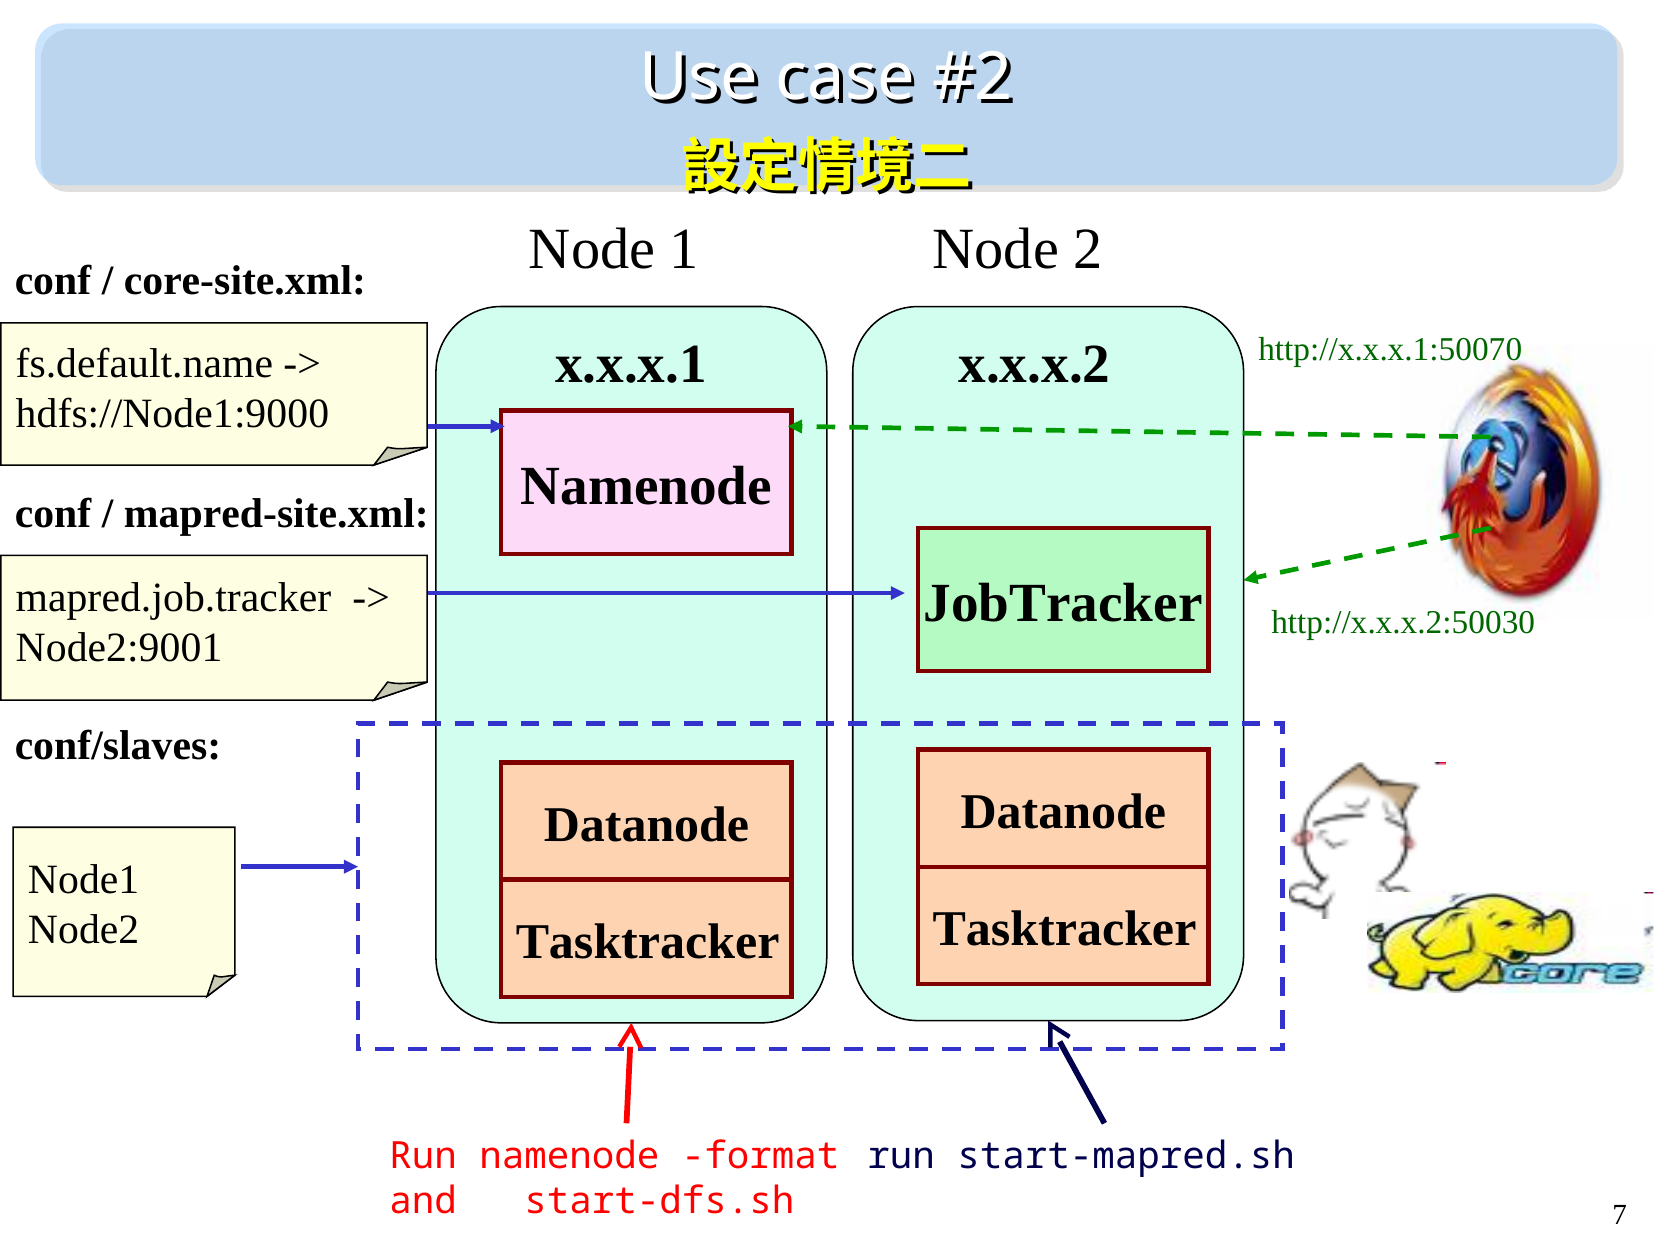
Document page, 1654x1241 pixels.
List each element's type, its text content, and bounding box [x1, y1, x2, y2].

text_box [435, 595, 827, 1023]
text_box conf / core-site.xml: [0, 245, 415, 311]
text_box Datanode [501, 762, 792, 879]
text_box fs.default.name -> hdfs://Node1:9000 [0, 322, 428, 466]
text_box [435, 429, 501, 477]
text_box x.x.x.1 [540, 319, 753, 402]
text_box [35, 23, 1618, 186]
text_box http://x.x.x.2:50030 [1256, 592, 1622, 649]
text_box Node 1 [514, 204, 788, 288]
text_box Run namenode -format and start-dfs.sh [374, 1123, 879, 1229]
picture [1399, 345, 1654, 620]
text_box conf/slaves: [0, 710, 300, 776]
text_box mapred.job.tracker -> Node2:9001 [0, 555, 428, 701]
text_box Tasktracker [918, 866, 1209, 985]
text_box Node 2 [918, 204, 1179, 288]
text_box [852, 306, 1244, 1021]
text_box run start-mapred.sh [852, 1123, 1357, 1184]
text_box Datanode [918, 749, 1209, 866]
text_box Tasktracker [501, 879, 792, 997]
text_box Node1 Node2 [13, 827, 235, 997]
text_box JobTracker [918, 527, 1209, 672]
text_box http://x.x.x.1:50070 [1243, 319, 1609, 376]
text_box conf / mapred-site.xml: [0, 477, 504, 544]
text_box Namenode [501, 410, 792, 554]
text_box x.x.x.2 [943, 319, 1156, 402]
title Use case #2 設定情境二 [123, 28, 1530, 204]
text_box [435, 306, 827, 591]
picture [1289, 762, 1654, 993]
